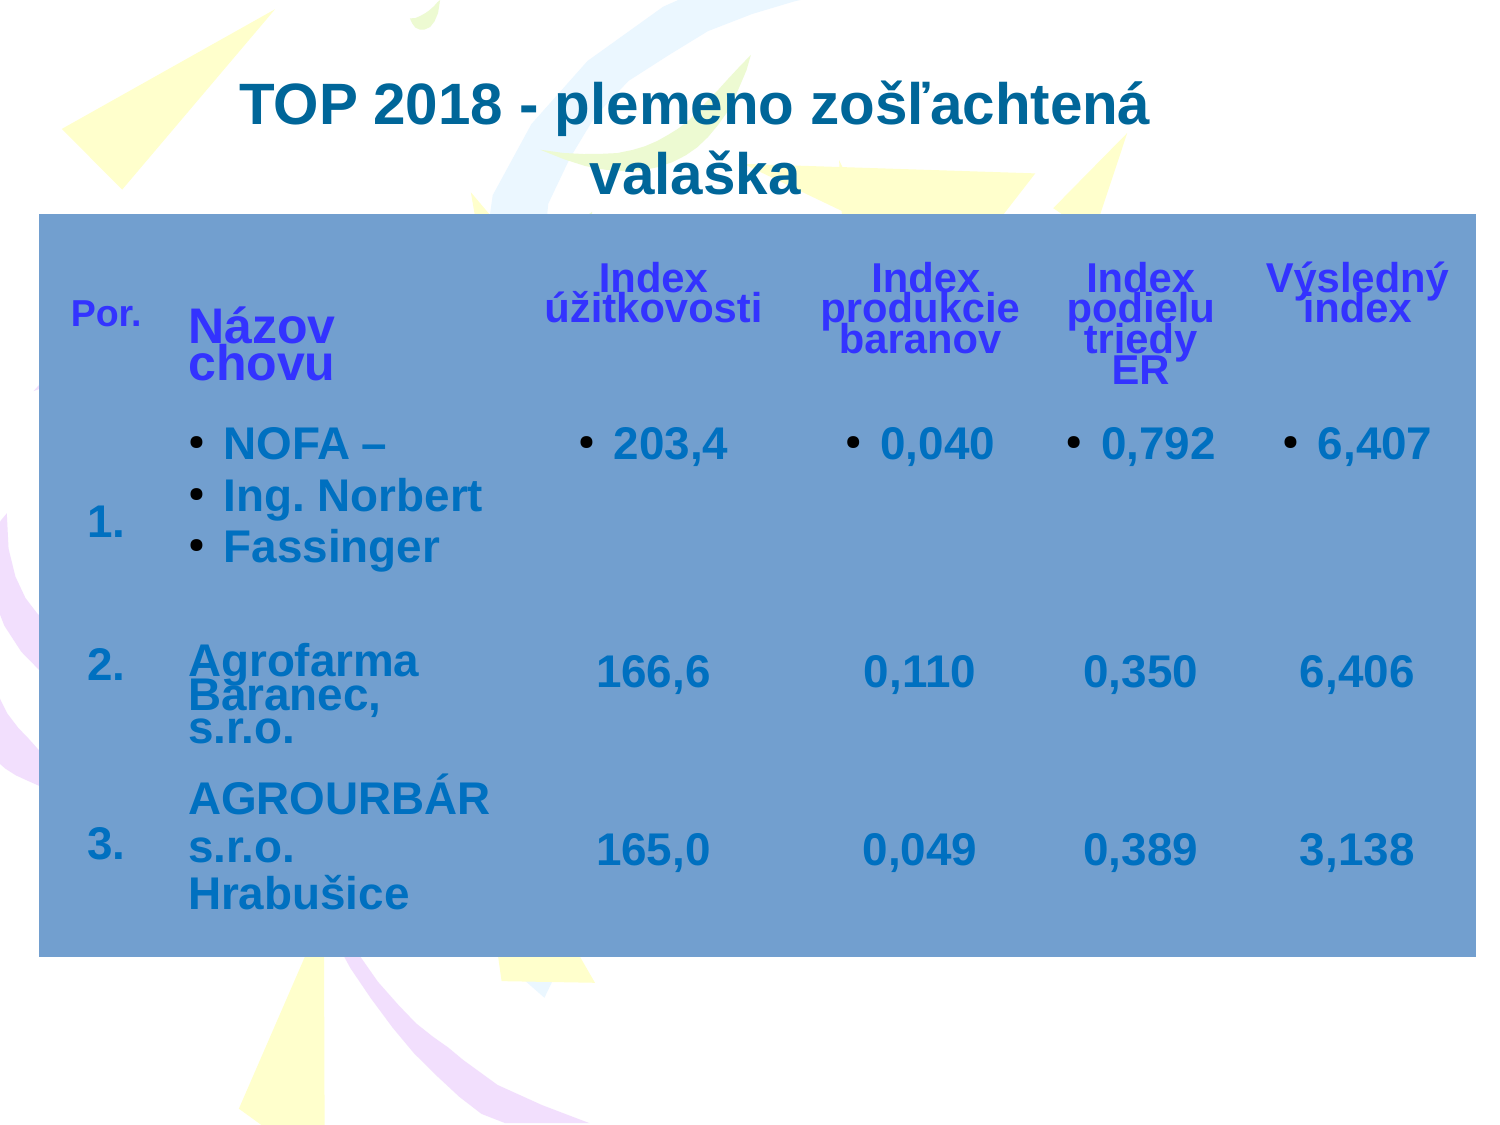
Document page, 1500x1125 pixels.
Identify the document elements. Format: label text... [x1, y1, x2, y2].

table_cell 3,138 [1239, 769, 1476, 957]
table_header Index produkcie baranov [798, 214, 1043, 411]
table_cell 0,110 [798, 591, 1043, 769]
table_header Názov chovu [174, 214, 509, 411]
table_cell 6,406 [1239, 591, 1476, 769]
table_cell 203,4 [509, 411, 798, 591]
table_cell 0,350 [1043, 591, 1239, 769]
text_box TOP 2018 - plemeno zošľachtená valaška [199, 58, 1192, 214]
table_cell 165,0 [509, 769, 798, 957]
table_cell 6,407 [1239, 411, 1476, 591]
table_header Index úžitkovosti [509, 214, 798, 411]
table_cell NOFA – Ing. Norbert Fassinger [174, 411, 509, 591]
table_header Výsledný index [1239, 214, 1476, 411]
table_cell Agrofarma Baranec, s.r.o. [174, 591, 509, 769]
table_cell 3. [39, 769, 174, 957]
table_cell 0,040 [798, 411, 1043, 591]
table_cell 2. [39, 591, 174, 769]
table_header Por. [39, 214, 174, 411]
table_cell 166,6 [509, 591, 798, 769]
table_cell 0,792 [1043, 411, 1239, 591]
table_cell 1. [39, 411, 174, 591]
table_cell AGROURBÁR s.r.o. Hrabušice [174, 769, 509, 957]
table_cell 0,049 [798, 769, 1043, 957]
table_cell 0,389 [1043, 769, 1239, 957]
table_header Index podielu triedy ER [1043, 214, 1239, 411]
